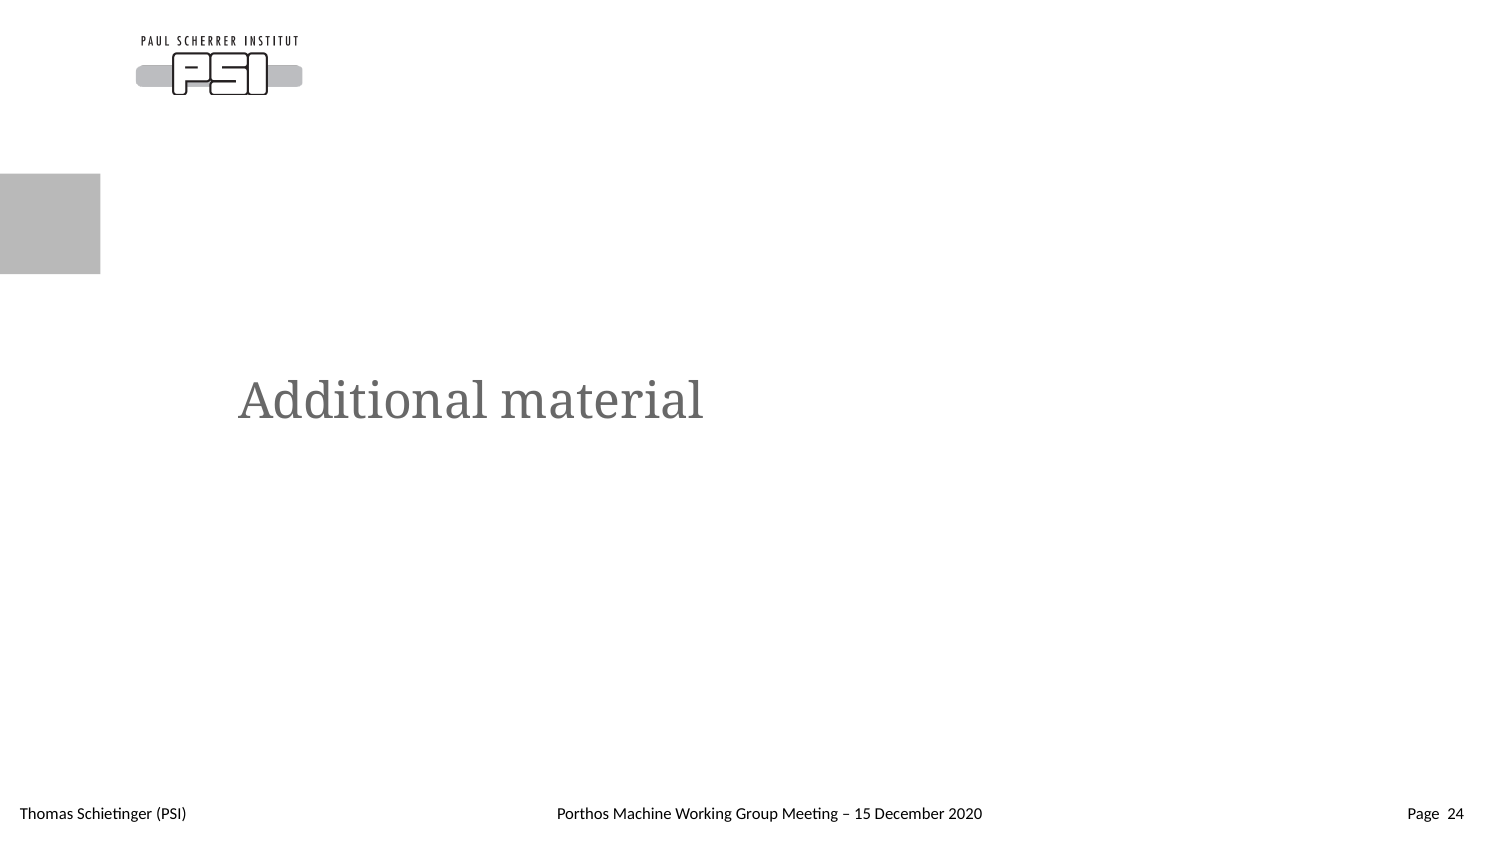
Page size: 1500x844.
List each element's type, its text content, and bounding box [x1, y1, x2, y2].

title Additional material [238, 368, 1339, 431]
